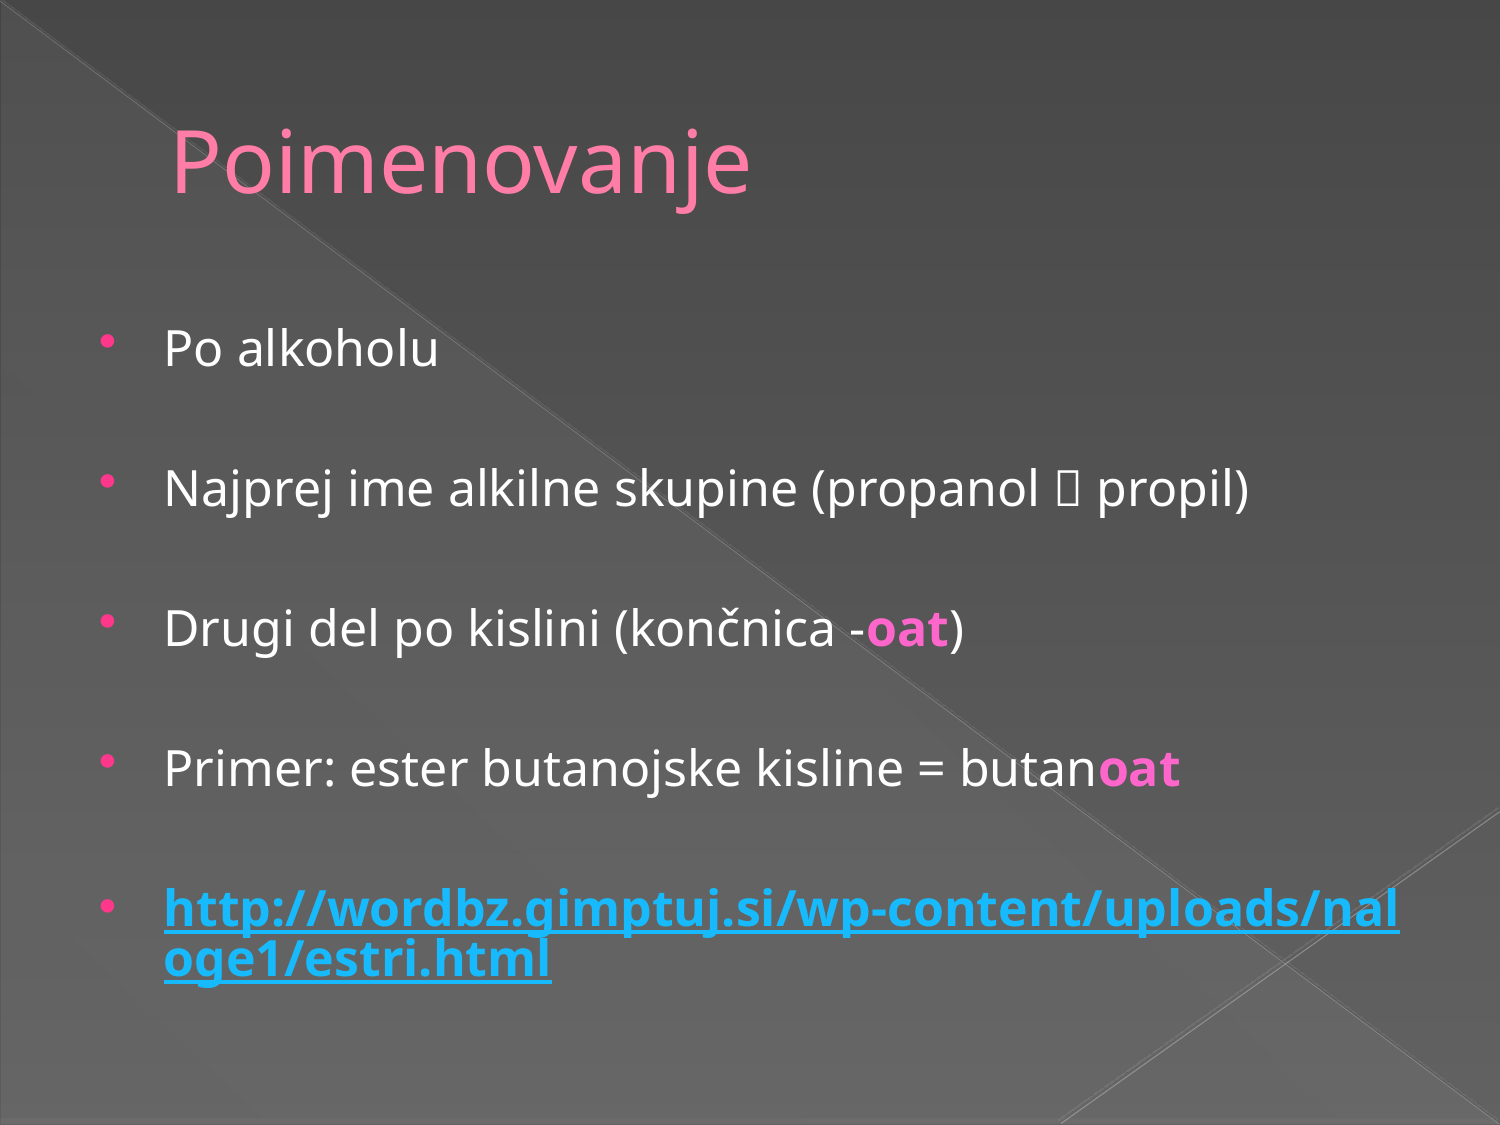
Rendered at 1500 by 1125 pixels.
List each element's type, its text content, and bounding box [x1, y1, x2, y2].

list Po alkoholu Najprej ime alkilne skupine (propanol  propil) Drugi del po kislini (končnica -oat) Primer: ester butanojske kisline = butanoat http://wordbz.gimptuj.si/wp-content/uploads/naloge1/estri.html [75, 308, 1425, 1059]
title Poimenovanje [75, 43, 1425, 274]
